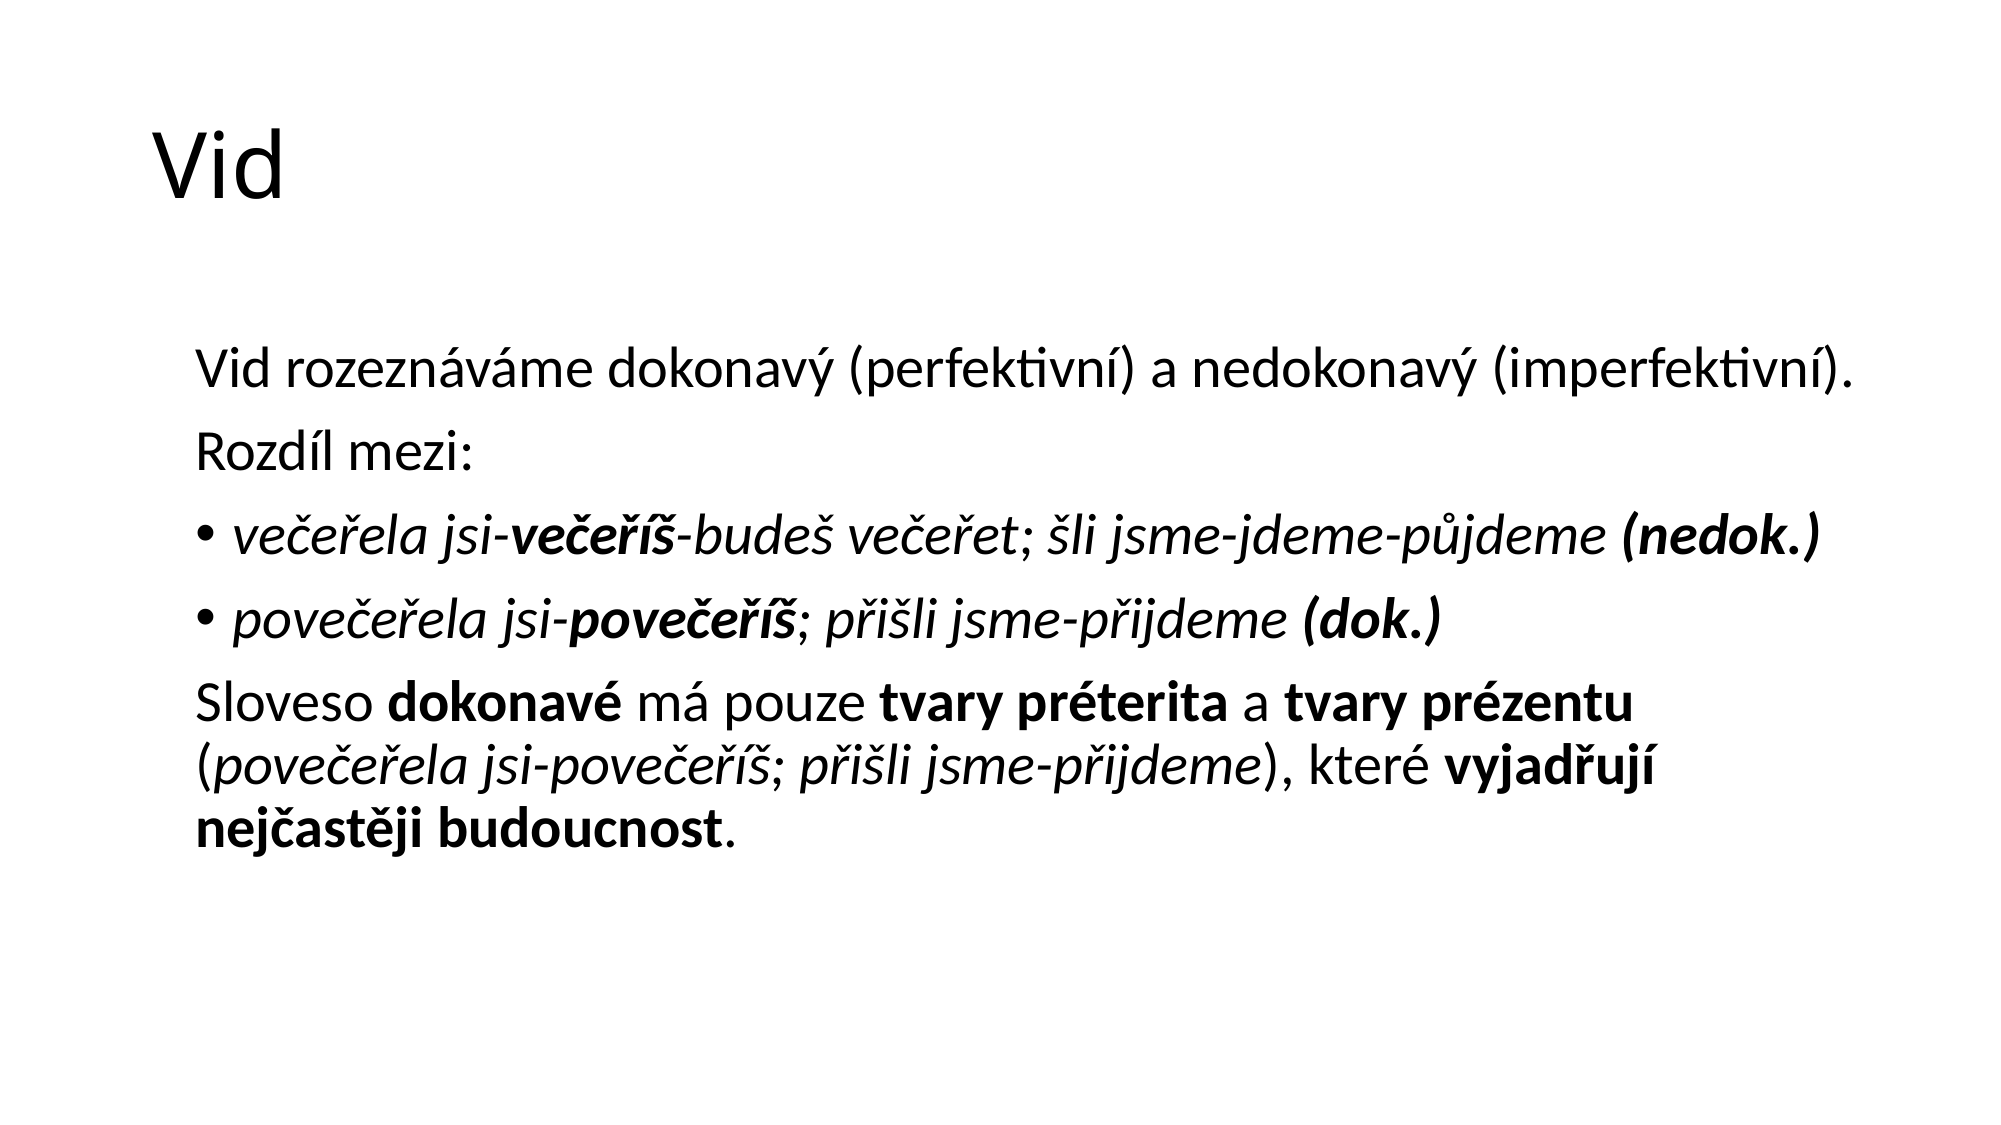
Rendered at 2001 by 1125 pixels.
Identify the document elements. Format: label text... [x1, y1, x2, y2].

list Vid rozeznáváme dokonavý (perfektivní) a nedokonavý (imperfektivní). Rozdíl mezi: večeřela jsi-večeříš-budeš večeřet; šli jsme-jdeme-půjdeme (nedok.) povečeřela jsi-povečeříš; přišli jsme-přijdeme (dok.) Sloveso dokonavé má pouze tvary préterita a tvary prézentu (povečeřela jsi-povečeříš; přišli jsme-přijdeme), které vyjadřují nejčastěji budoucnost. [180, 329, 1906, 1044]
title Vid [137, 59, 1863, 278]
